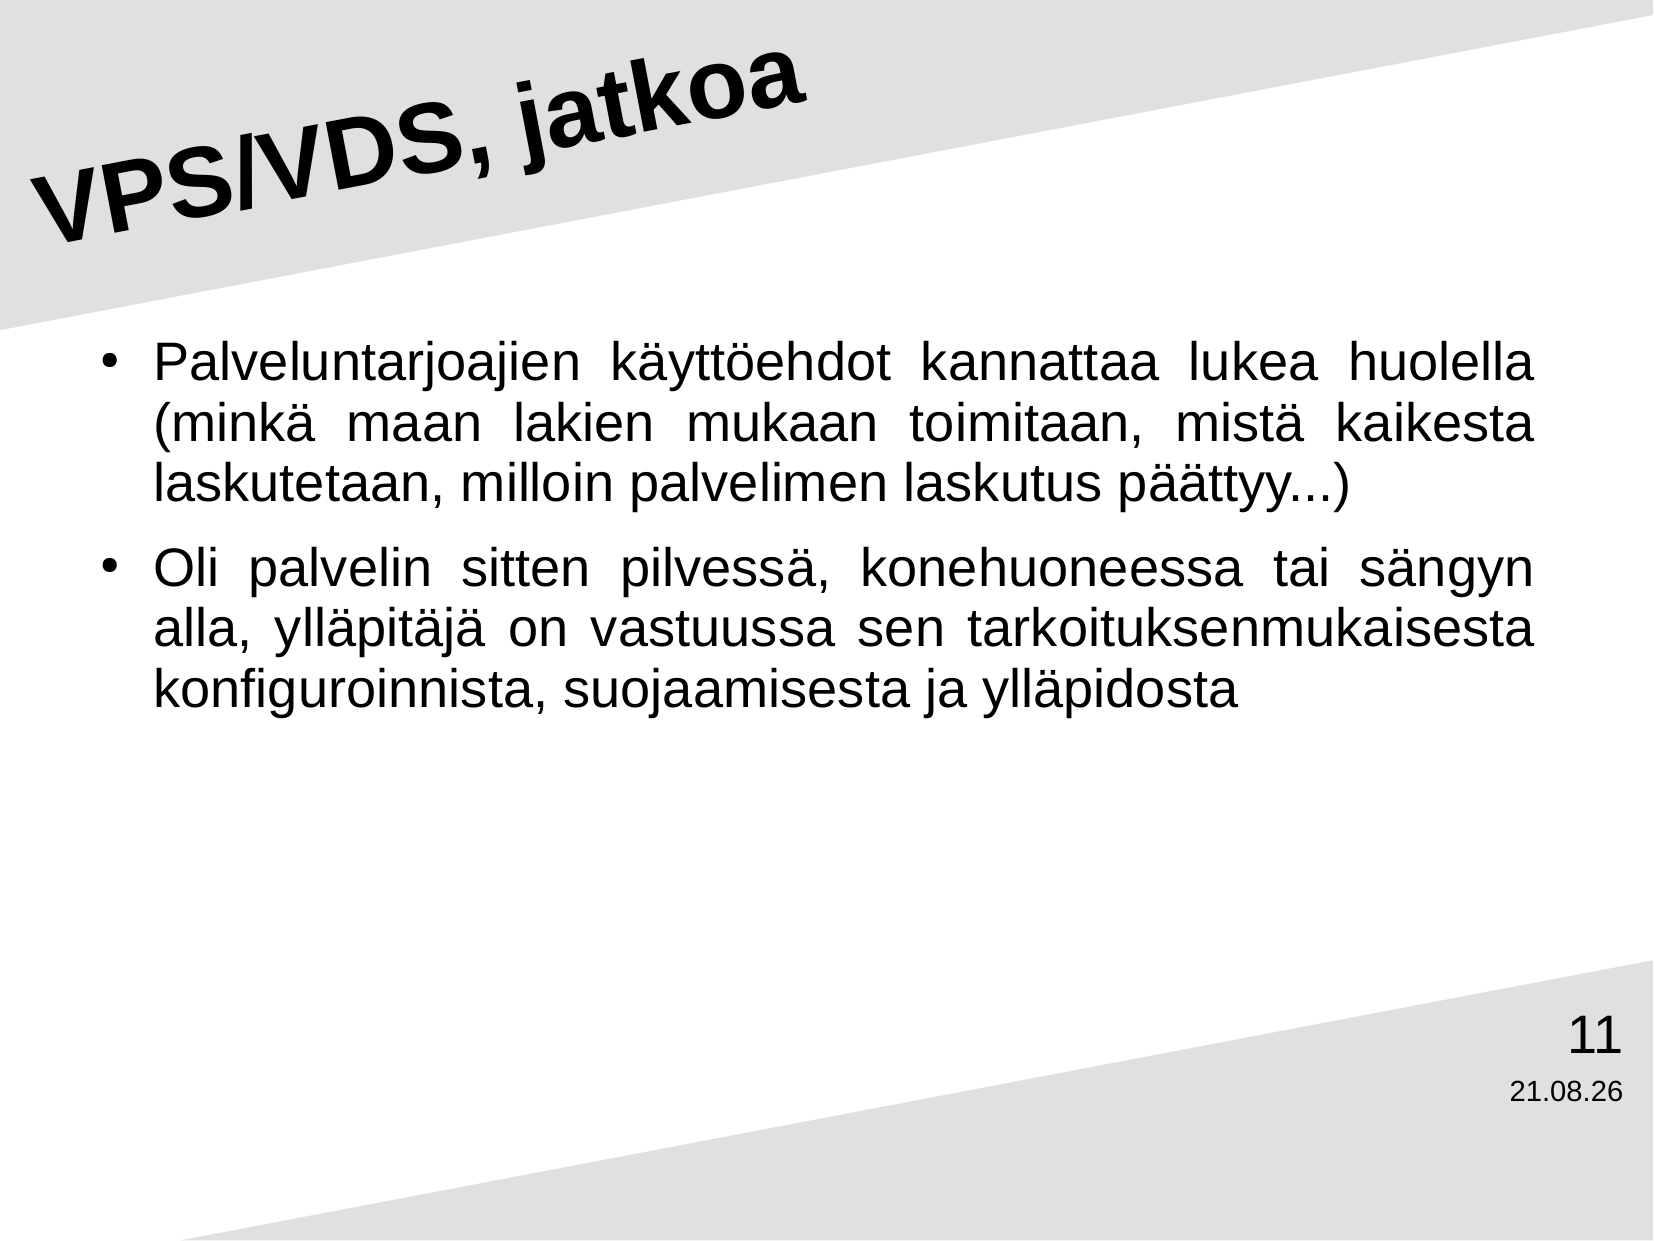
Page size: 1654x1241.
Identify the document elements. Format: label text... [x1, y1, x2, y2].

list Palveluntarjoajien käyttöehdot kannattaa lukea huolella (minkä maan lakien mukaan toimitaan, mistä kaikesta laskutetaan, milloin palvelimen laskutus päättyy...) Oli palvelin sitten pilvessä, konehuoneessa tai sängyn alla, ylläpitäjä on vastuussa sen tarkoituksenmukaisesta konfiguroinnista, suojaamisesta ja ylläpidosta [82, 331, 1538, 1052]
title VPS/VDS, jatkoa [16, 0, 1518, 315]
